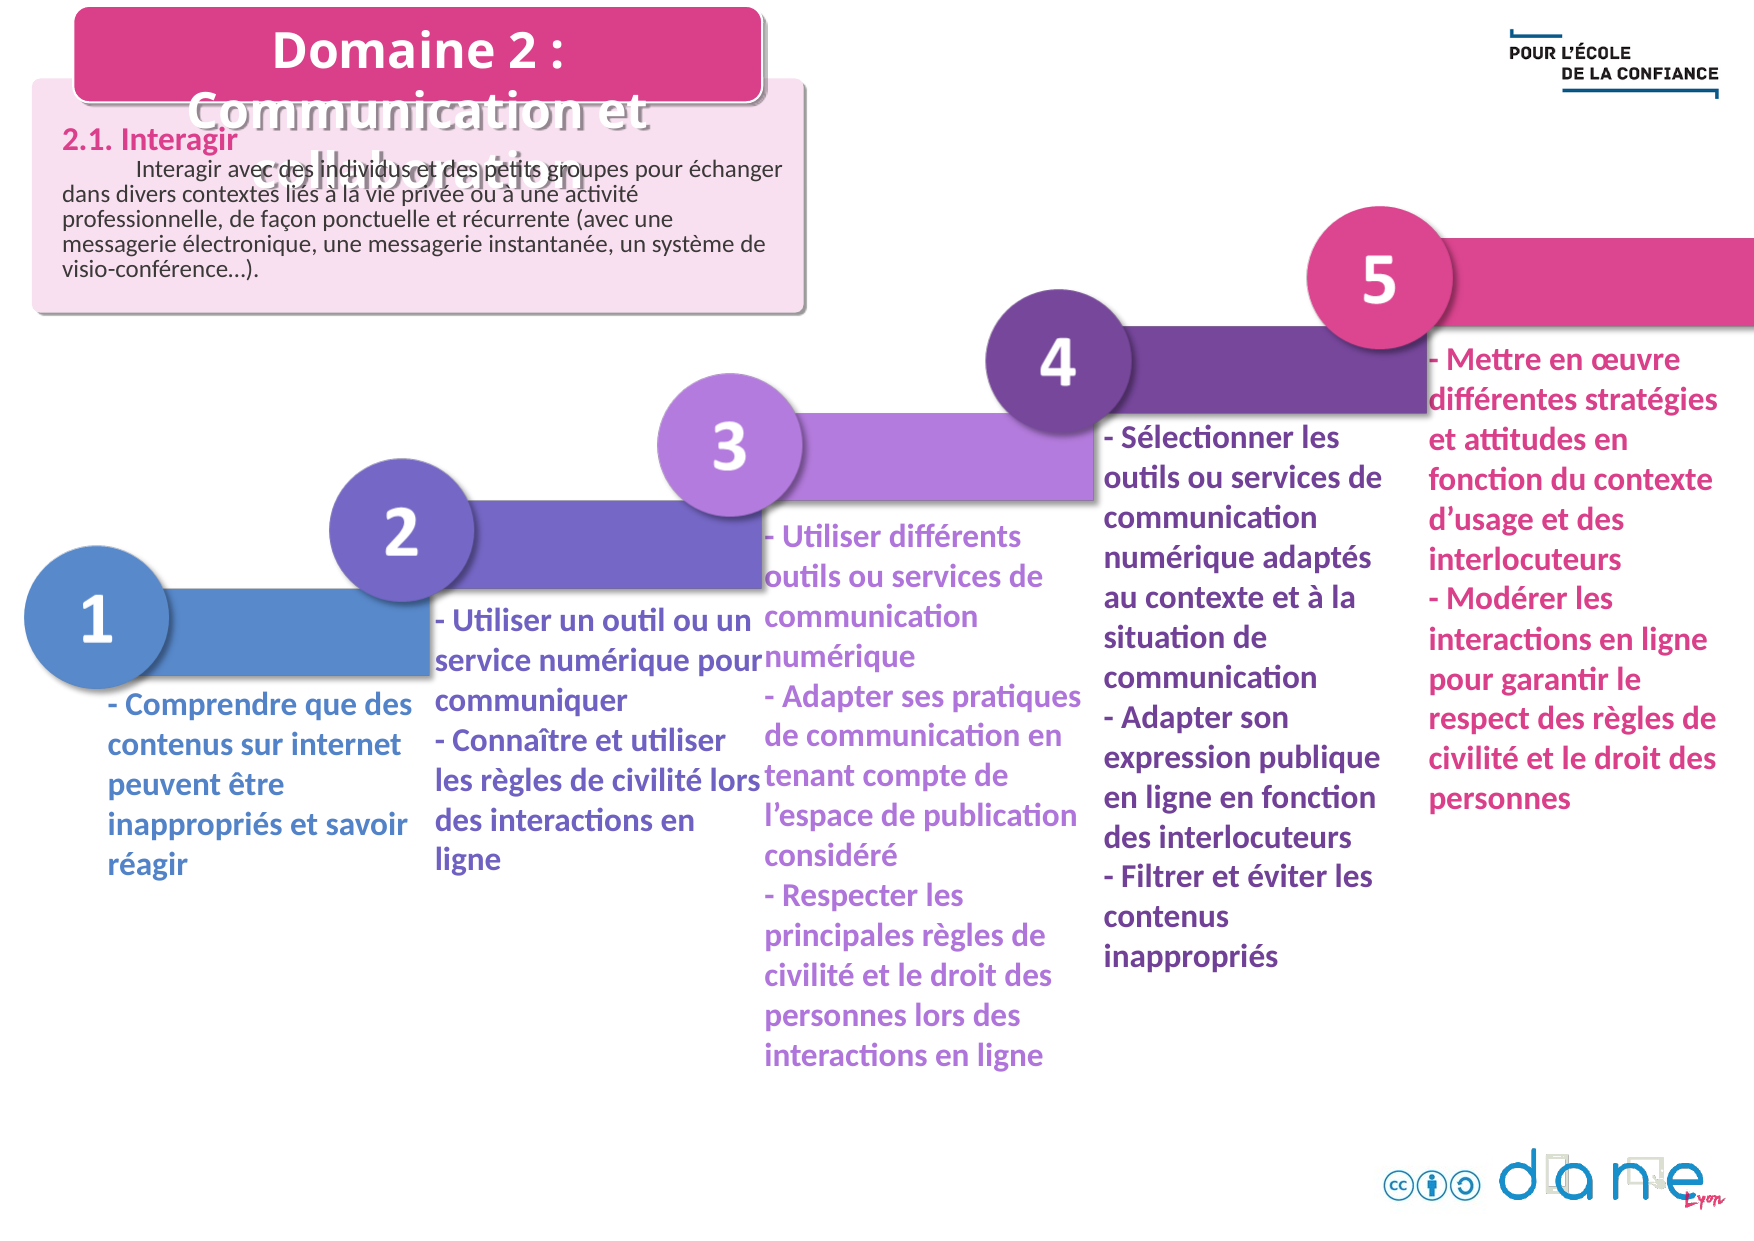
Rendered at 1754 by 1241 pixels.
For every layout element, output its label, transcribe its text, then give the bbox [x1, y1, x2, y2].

text_box [495, 103, 509, 118]
text_box [516, 103, 526, 118]
text_box [197, 103, 224, 118]
text_box [437, 103, 472, 118]
text_box [228, 106, 239, 118]
text_box [342, 103, 351, 118]
text_box [607, 103, 631, 118]
text_box [376, 103, 383, 118]
text_box [530, 106, 541, 118]
text_box [31, 78, 190, 202]
text_box [578, 103, 603, 118]
text_box Domaine 2 : Communication et collaboration [73, 5, 763, 103]
text_box [406, 103, 416, 118]
text_box [562, 106, 573, 118]
picture [20, 202, 1754, 721]
text_box - Sélectionner les outils ou services de communication numérique adaptés au contexte et à la situation de communication - Adapter son expression publique en ligne en fonction des interlocuteurs - Filtrer et éviter les contenus inappropriés [1089, 721, 1414, 1062]
text_box [545, 103, 555, 118]
text_box [293, 103, 302, 118]
picture [1364, 1139, 1729, 1214]
picture [1493, 12, 1734, 113]
text_box [423, 103, 433, 118]
text_box [277, 106, 287, 118]
text_box [243, 103, 253, 118]
text_box [309, 106, 319, 118]
text_box [326, 106, 336, 118]
text_box [607, 106, 617, 111]
text_box 2.1. Interagir Interagir avec des individus et des petits groupes pour échanger dans divers contextes liés à la vie privée ou à une activité professionnelle, de façon ponctuelle et récurrente (avec une messagerie électronique, une messagerie instantanée, un système de visio-conférence…). [47, 118, 804, 330]
text_box - Comprendre que des contenus sur internet peuvent être inappropriés et savoir réagir [93, 721, 420, 890]
text_box [478, 103, 488, 118]
text_box [638, 78, 804, 118]
text_box [358, 103, 369, 118]
text_box - Utiliser un outil ou un service numérique pour communiquer - Connaître et utiliser les règles de civilité lors des interactions en ligne [420, 721, 749, 925]
text_box - Utiliser différents outils ou services de communication numérique - Adapter ses pratiques de communication en tenant compte de l’espace de publication considéré - Respecter les principales règles de civilité et le droit des personnes lors des interactions en ligne [749, 721, 1100, 1081]
text_box - Mettre en œuvre différentes stratégies et attitudes en fonction du contexte d’usage et des interlocuteurs - Modérer les interactions en ligne pour garantir le respect des règles de civilité et le droit des personnes [1414, 721, 1754, 904]
text_box [260, 106, 270, 118]
text_box [390, 106, 401, 118]
